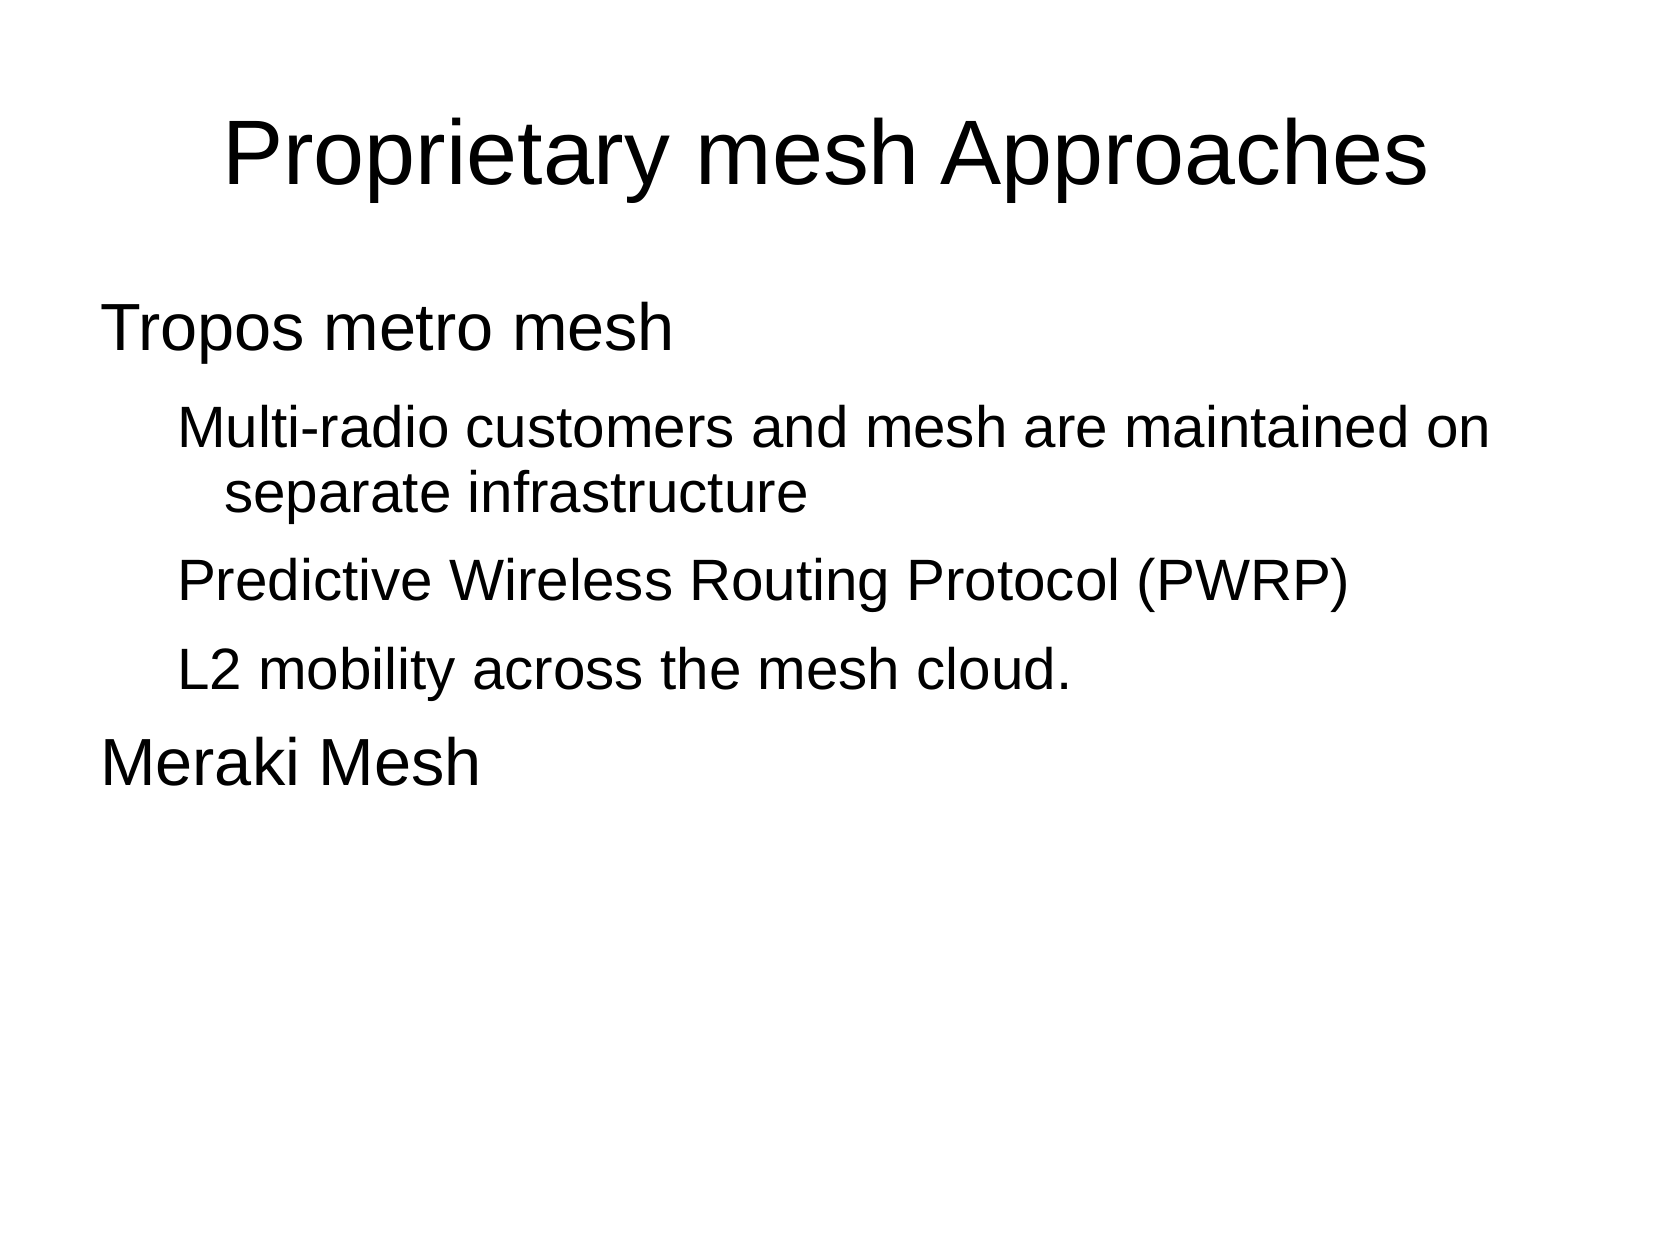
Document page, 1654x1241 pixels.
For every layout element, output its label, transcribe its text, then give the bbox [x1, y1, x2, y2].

list Tropos metro mesh Multi-radio customers and mesh are maintained on separate infrastructure Predictive Wireless Routing Protocol (PWRP) L2 mobility across the mesh cloud. Meraki Mesh [82, 290, 1571, 1094]
title Proprietary mesh Approaches [82, 56, 1571, 250]
